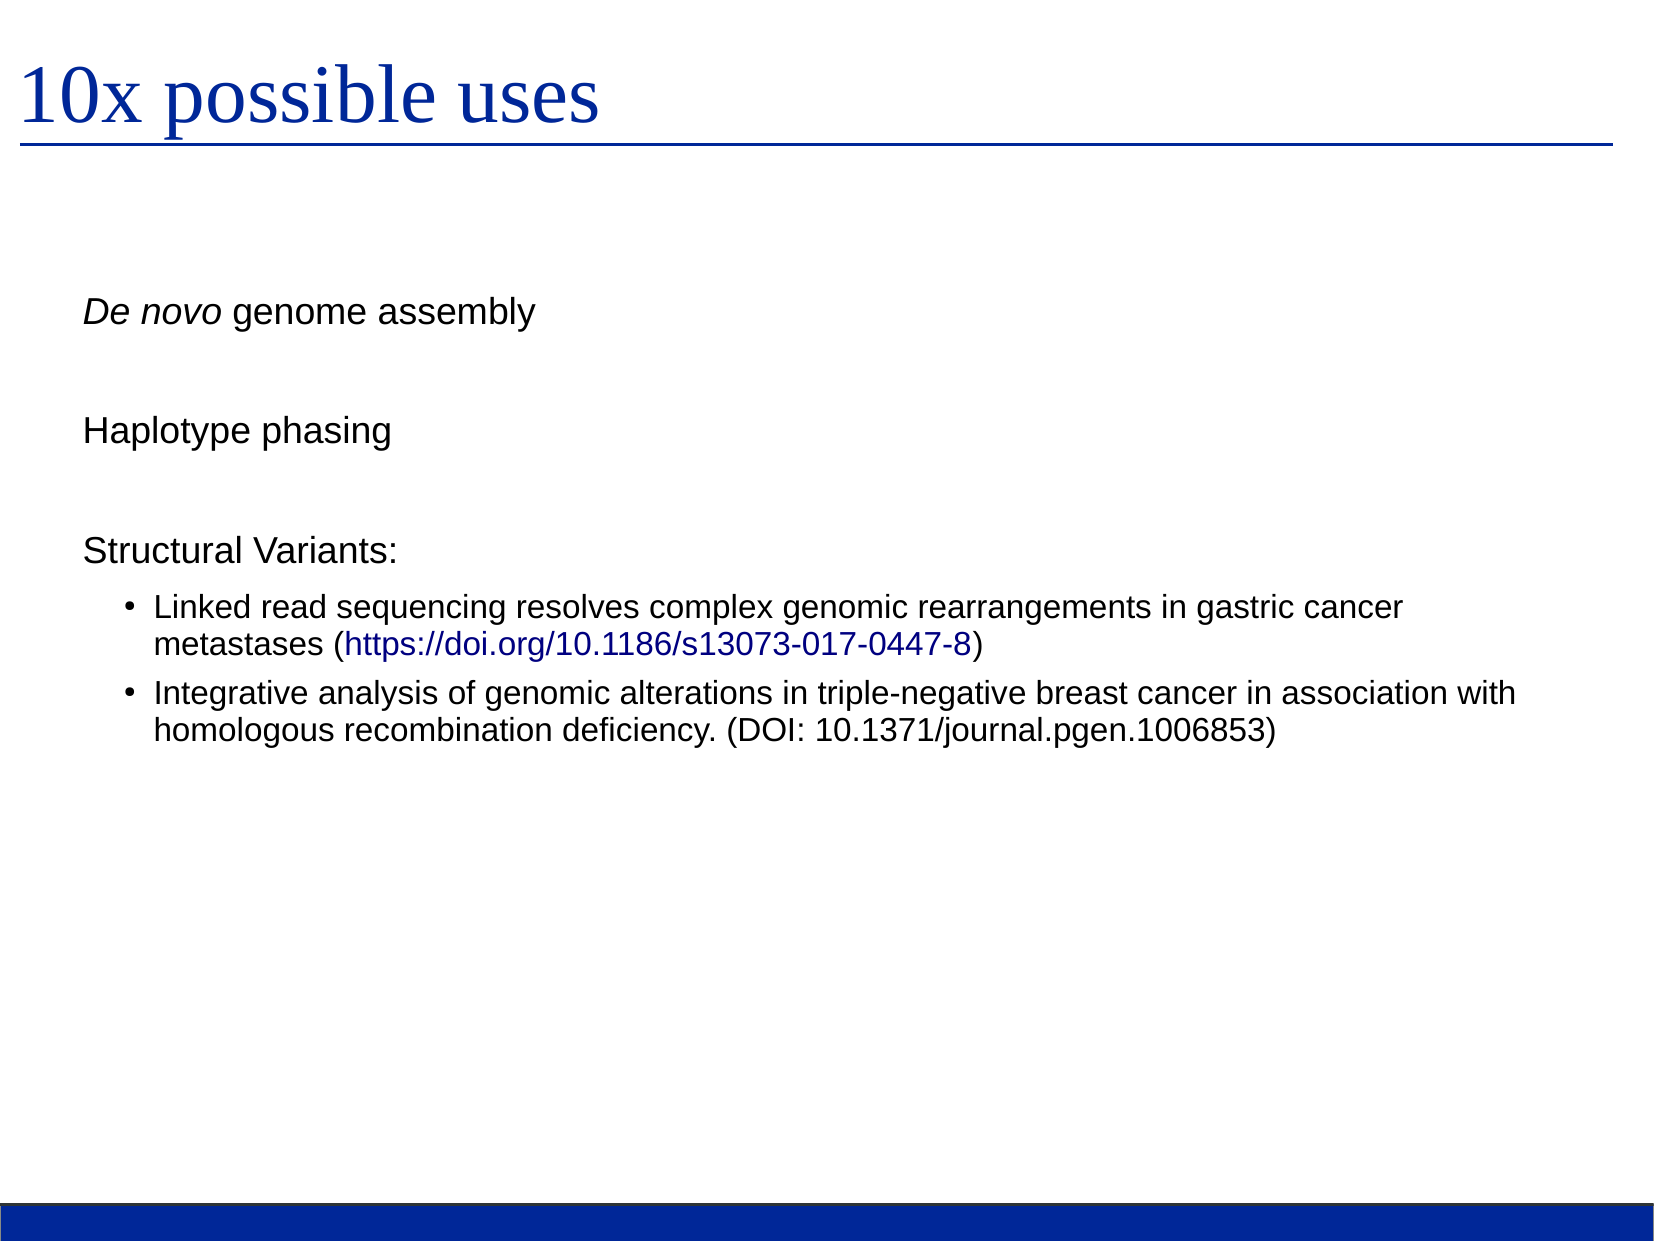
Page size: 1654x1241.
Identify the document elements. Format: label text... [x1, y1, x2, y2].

title 10x possible uses [17, 0, 1589, 198]
list De novo genome assembly Haplotype phasing Structural Variants: Linked read sequencing resolves complex genomic rearrangements in gastric cancer metastases (https://doi.org/10.1186/s13073-017-0447-8) Integrative analysis of genomic alterations in triple-negative breast cancer in association with homologous recombination deficiency. (DOI: 10.1371/journal.pgen.1006853) [82, 290, 1571, 1109]
